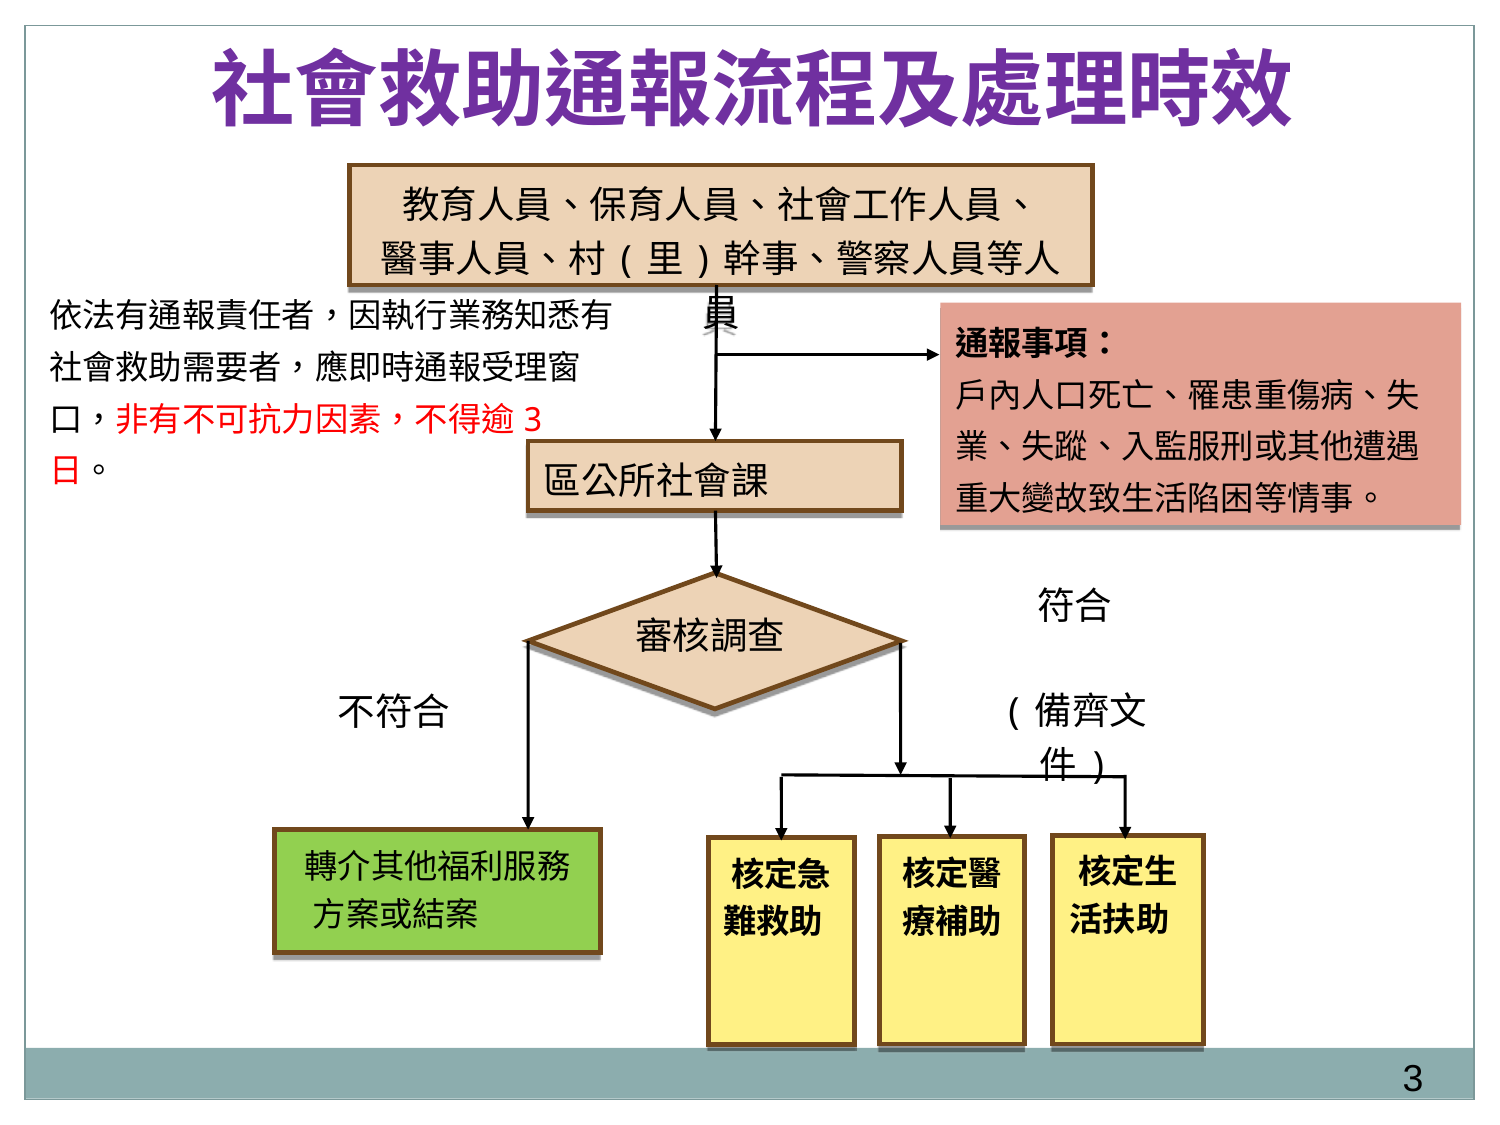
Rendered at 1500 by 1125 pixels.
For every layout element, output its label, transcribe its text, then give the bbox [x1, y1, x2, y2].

text_box 依法有通報責任者，因執行業務知悉有社會救助需要者，應即時通報受理窗口，非有不可抗力因素，不得逾3日。 [34, 274, 632, 497]
text_box 不符合 [323, 680, 484, 741]
text_box 審核調查 [620, 604, 836, 665]
text_box 核定醫療補助 [879, 836, 1025, 1045]
text_box 核定急難救助 [708, 837, 855, 1045]
text_box 核定生活扶助 [1052, 835, 1204, 1045]
text_box [530, 607, 902, 709]
text_box 符合 (備齊文件) [956, 619, 1193, 747]
text_box 轉介其他福利服務方案或結案 [274, 829, 601, 953]
text_box [629, 573, 801, 604]
title 社會救助通報流程及處理時效 [53, 19, 1454, 144]
text_box 通報事項： 戶內人口死亡、罹患重傷病、失業、失蹤、入監服刑或其他遭遇重大變故致生活陷困等情事。 [940, 302, 1462, 525]
text_box 區公所社會課 [528, 440, 902, 511]
text_box 教育人員、保育人員、社會工作人員、 醫事人員、村(里)幹事、警察人員等人員 [349, 165, 1093, 286]
